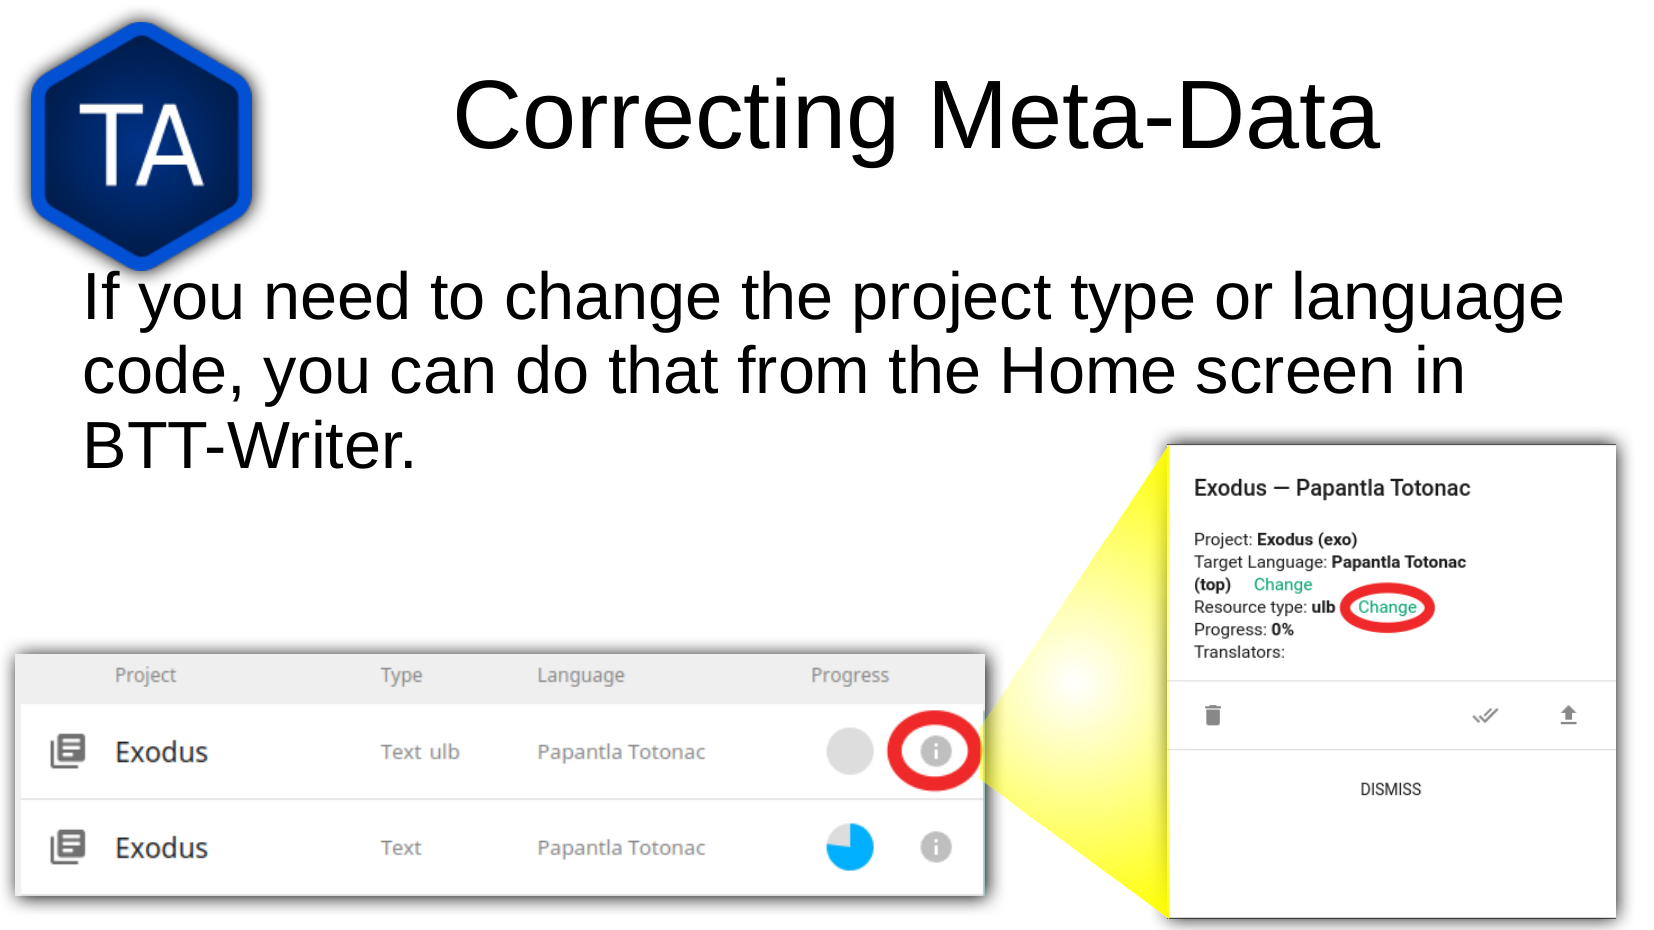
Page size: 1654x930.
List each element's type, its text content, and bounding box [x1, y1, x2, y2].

picture [15, 654, 985, 896]
picture [31, 22, 252, 271]
text_box [980, 444, 1168, 919]
title Correcting Meta-Data [263, 37, 1571, 193]
picture [1168, 444, 1616, 919]
list If you need to change the project type or language code, you can do that from the Home screen in BTT-Writer. [82, 258, 1571, 690]
